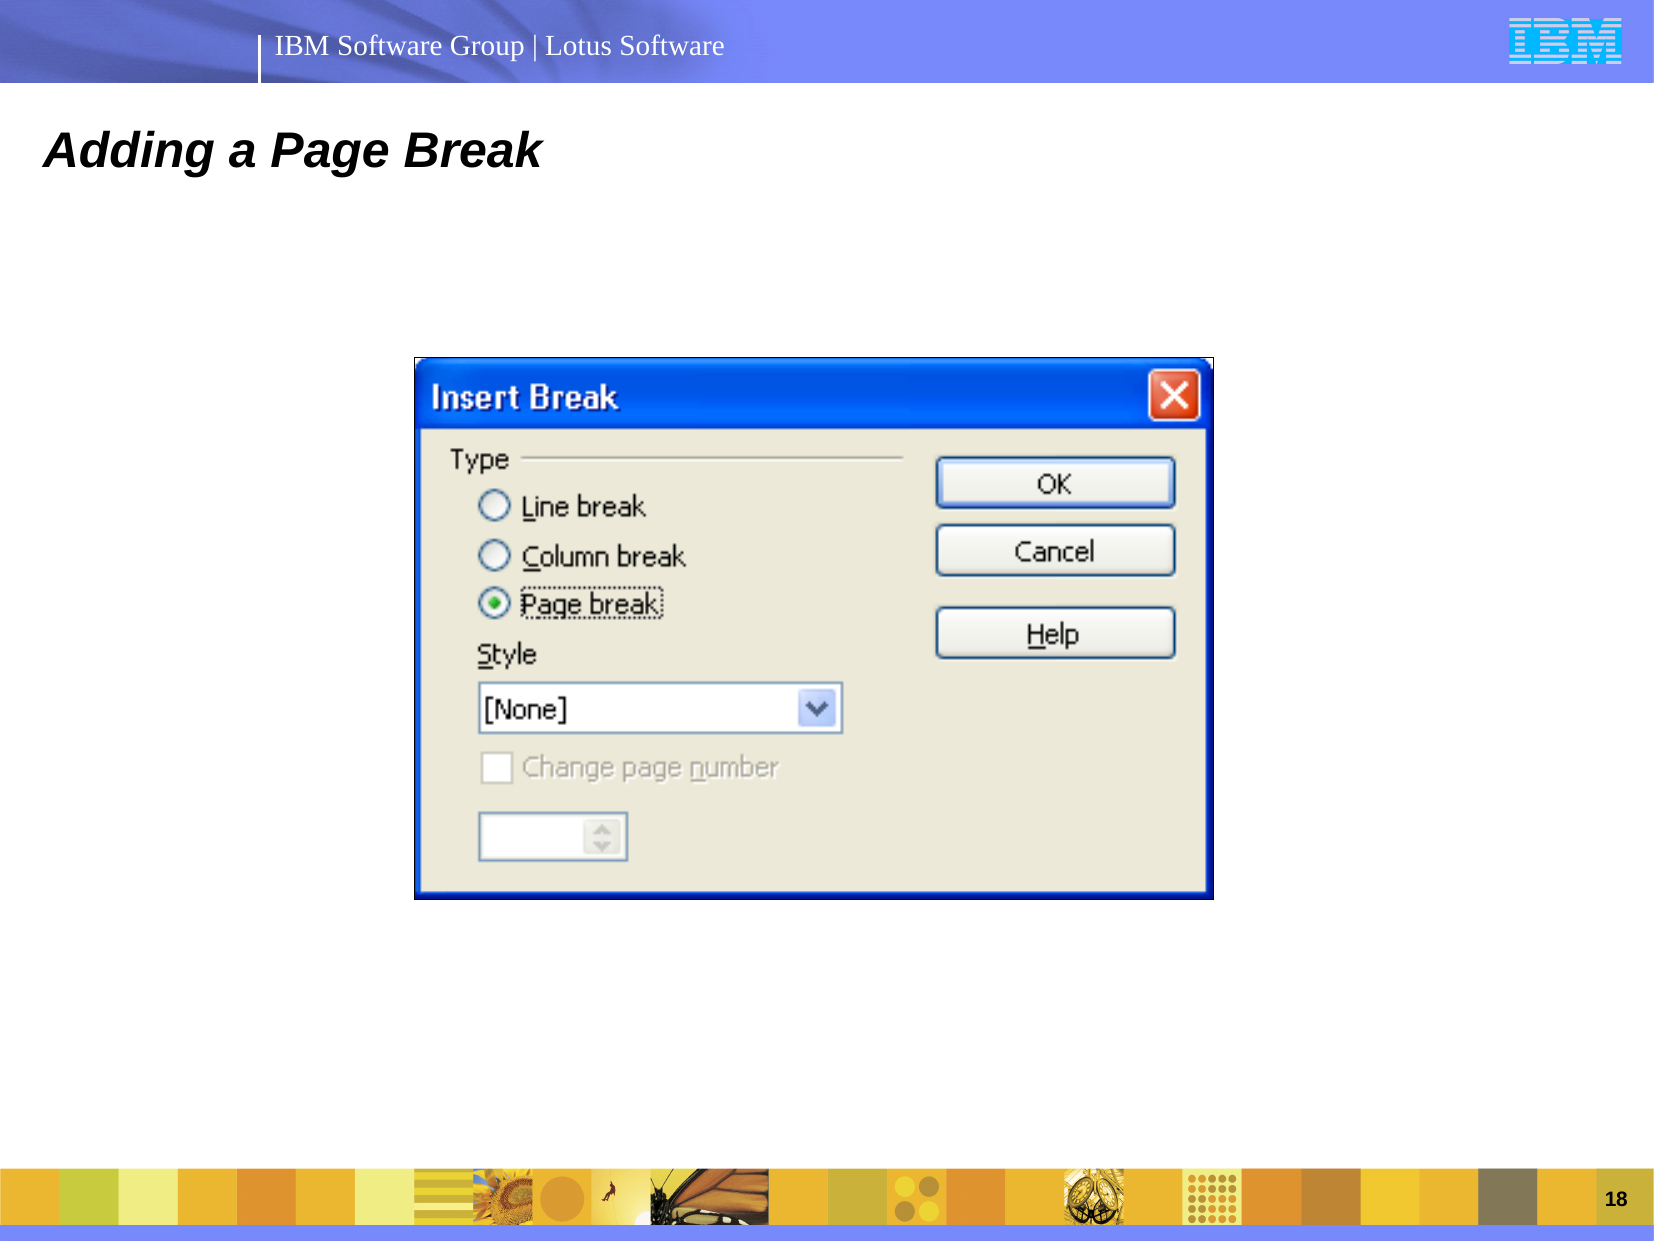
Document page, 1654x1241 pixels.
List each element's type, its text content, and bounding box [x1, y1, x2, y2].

picture [0, 1168, 1654, 1225]
picture [414, 357, 1214, 900]
title Adding a Page Break [27, 117, 1520, 223]
picture [0, 0, 1654, 83]
